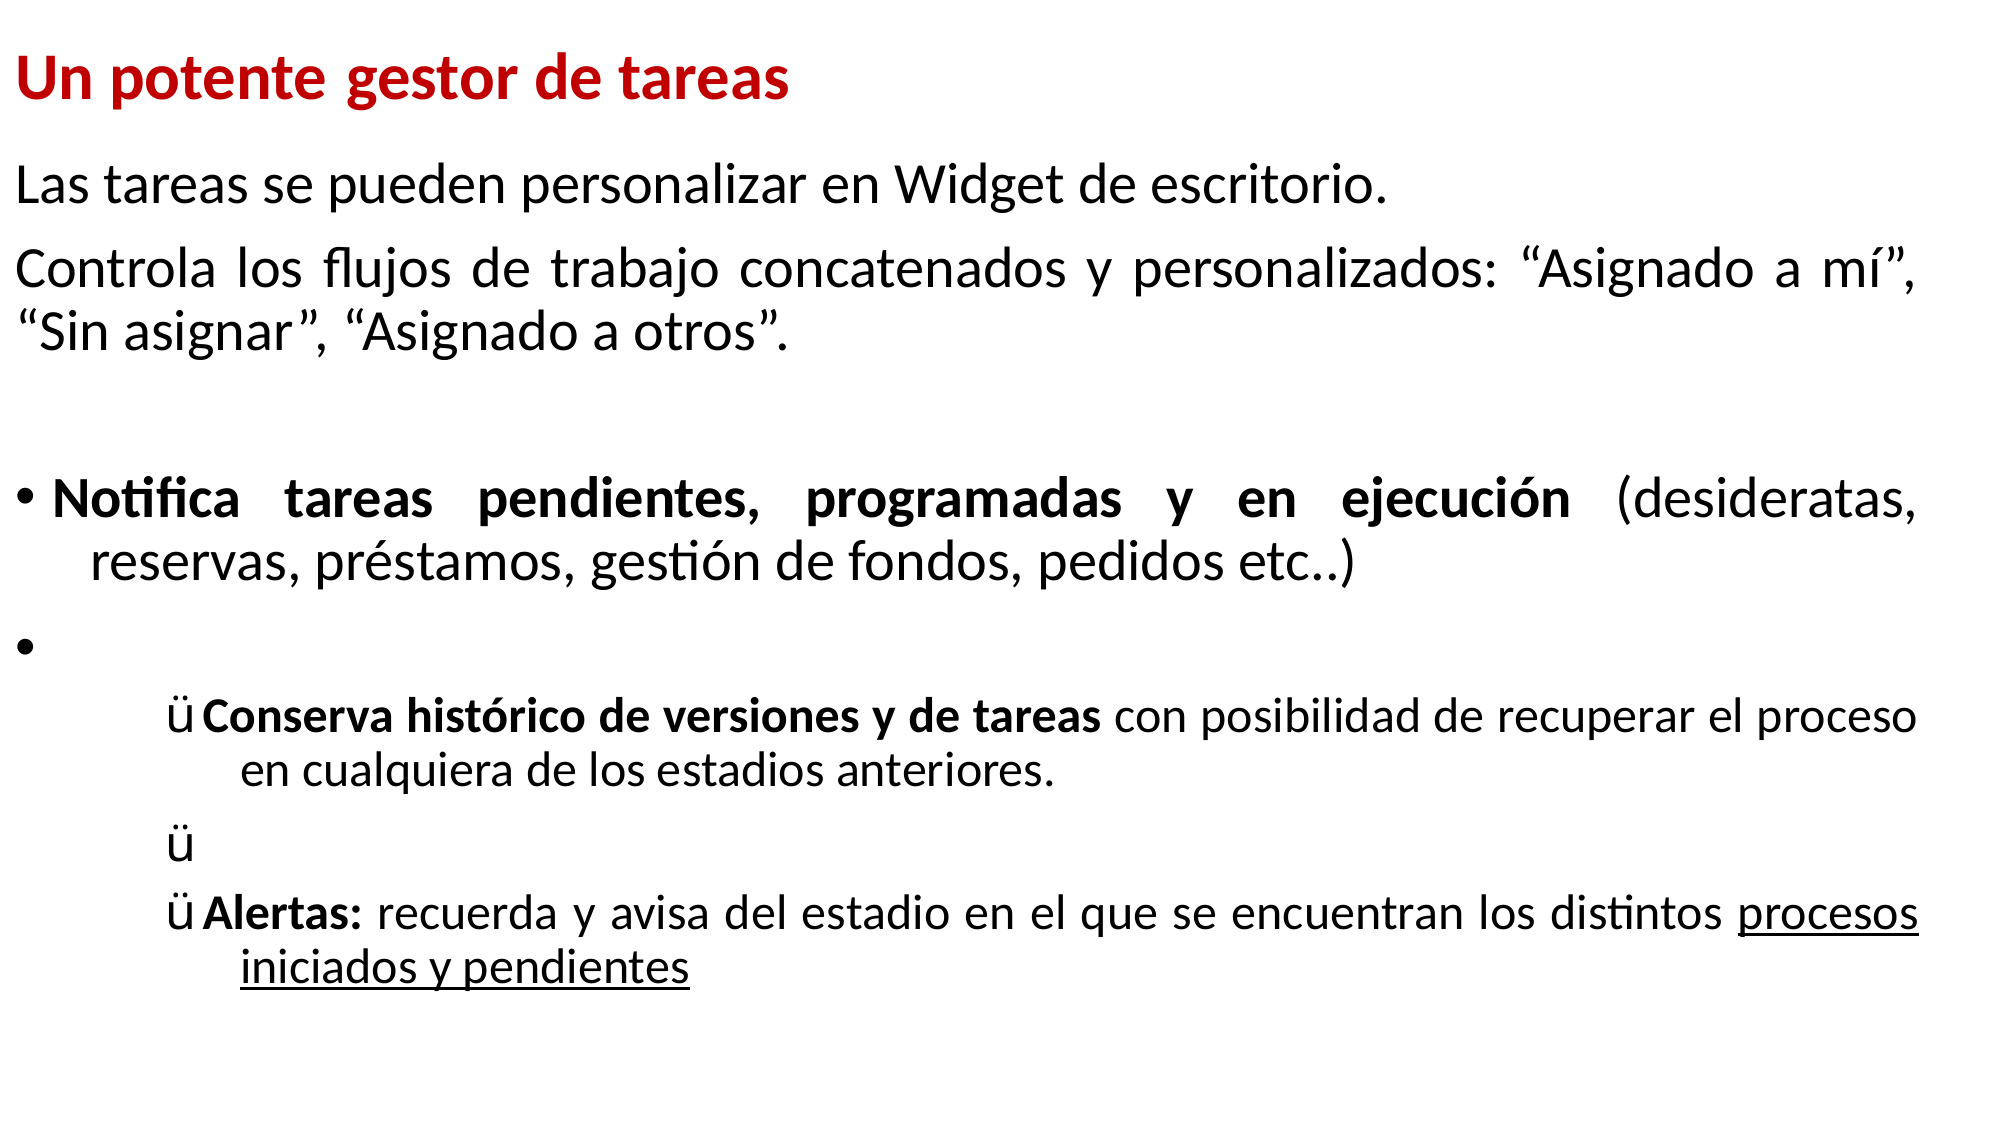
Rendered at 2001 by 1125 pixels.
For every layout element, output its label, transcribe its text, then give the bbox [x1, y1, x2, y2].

title Un potente gestor de tareas [0, 0, 960, 145]
list Las tareas se pueden personalizar en Widget de escritorio. Controla los flujos de trabajo concatenados y personalizados: “Asignado a mí”, “Sin asignar”, “Asignado a otros”. Notifica tareas pendientes, programadas y en ejecución (desideratas, reservas, préstamos, gestión de fondos, pedidos etc..) Conserva histórico de versiones y de tareas con posibilidad de recuperar el proceso en cualquiera de los estadios anteriores. Alertas: recuerda y avisa del estadio en el que se encuentran los distintos procesos iniciados y pendientes [0, 145, 1934, 1071]
